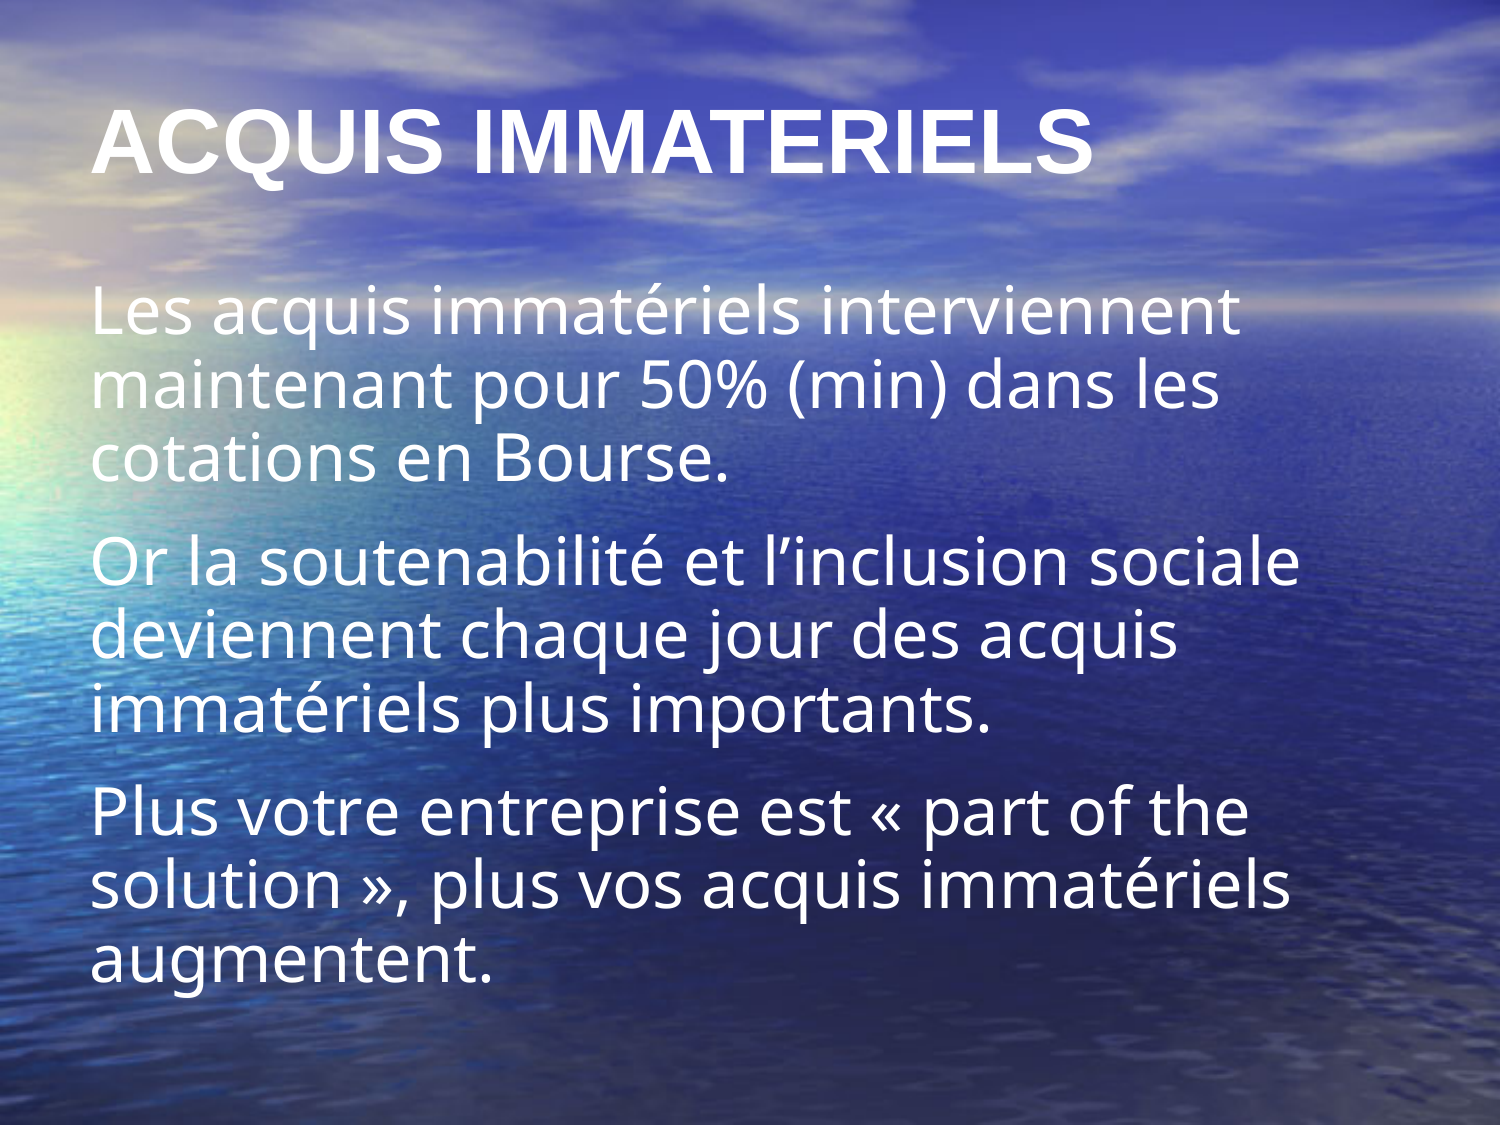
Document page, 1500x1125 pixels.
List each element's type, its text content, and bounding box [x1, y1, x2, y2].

title ACQUIS IMMATERIELS [75, 44, 1425, 233]
picture [0, 0, 1500, 1125]
text_box Les acquis immatériels interviennent maintenant pour 50% (min) dans les cotations en Bourse. Or la soutenabilité et l’inclusion sociale deviennent chaque jour des acquis immatériels plus importants. Plus votre entreprise est « part of the solution », plus vos acquis immatériels augmentent. [75, 263, 1425, 1006]
